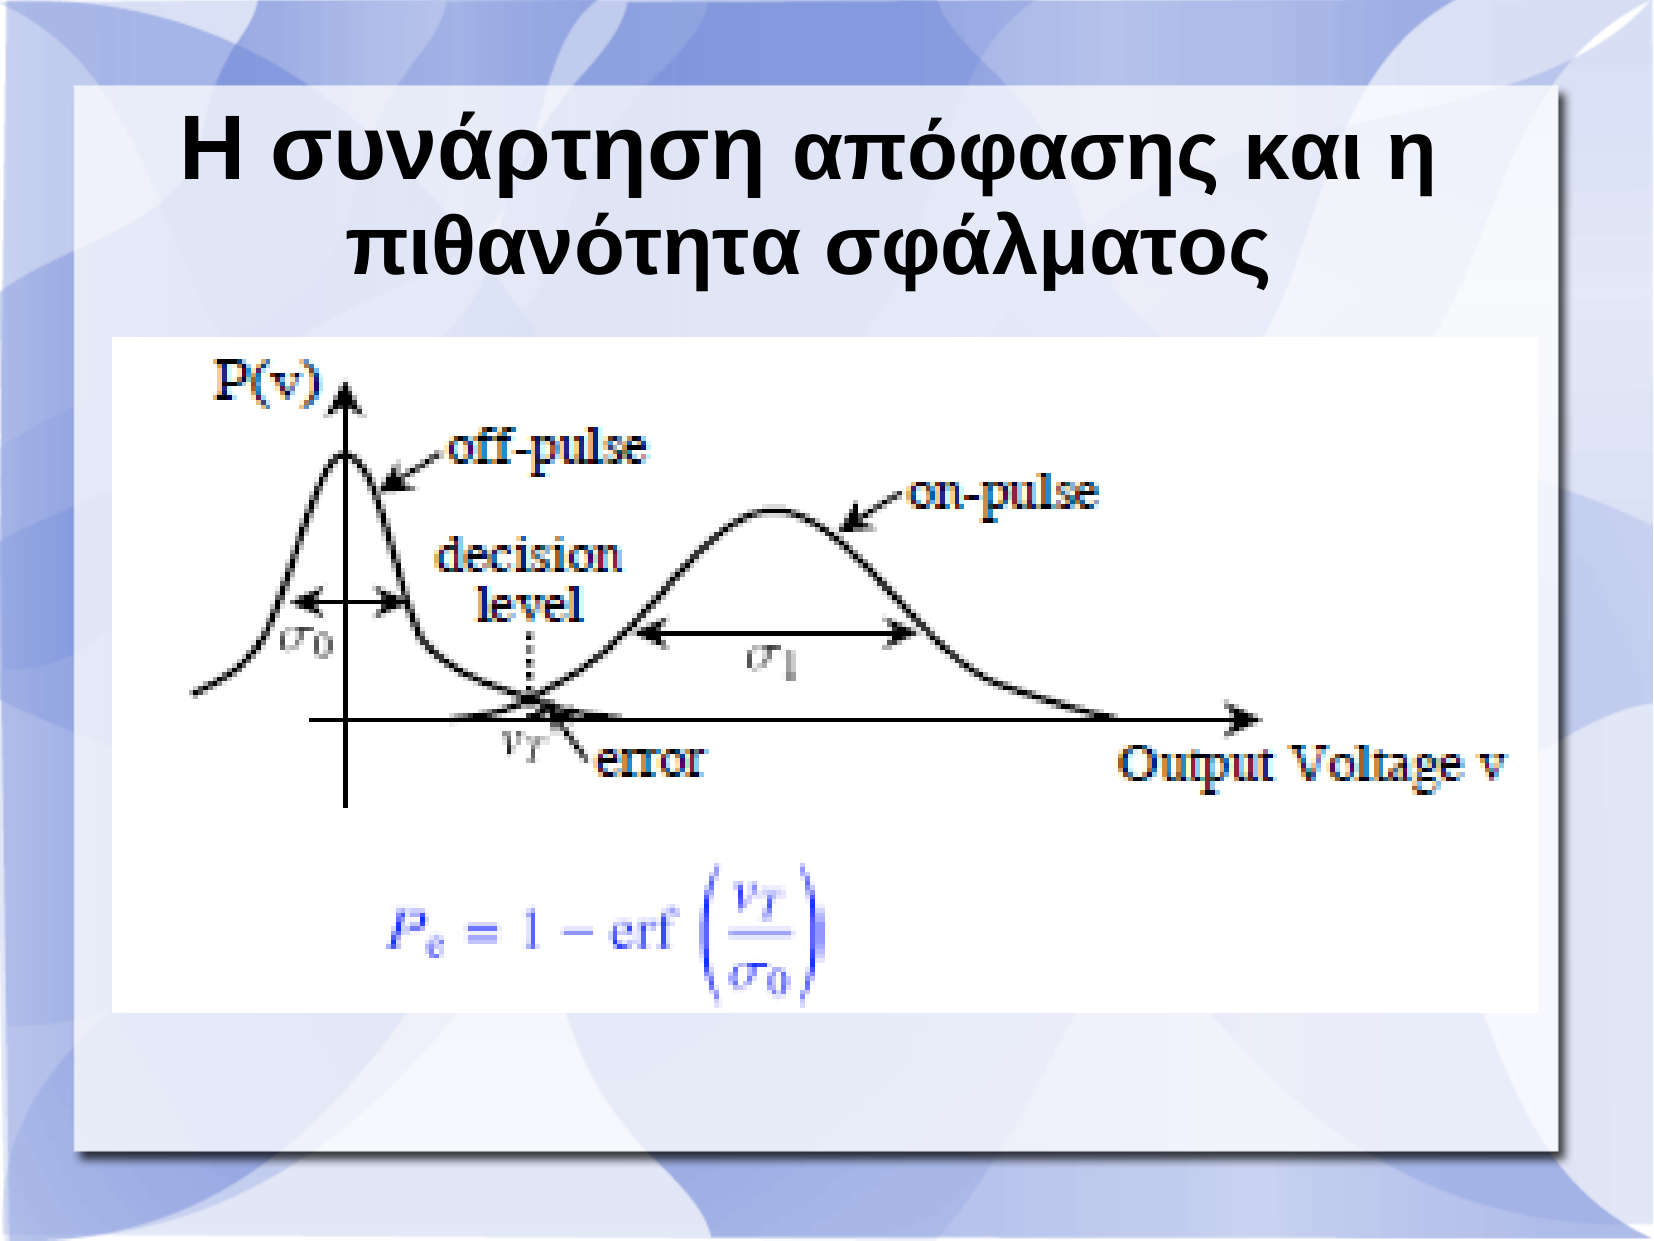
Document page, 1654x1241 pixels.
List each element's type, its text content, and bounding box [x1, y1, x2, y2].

picture [0, 0, 1654, 1241]
title Η συνάρτηση απόφασης και η πιθανότητα σφάλματος [82, 96, 1535, 293]
